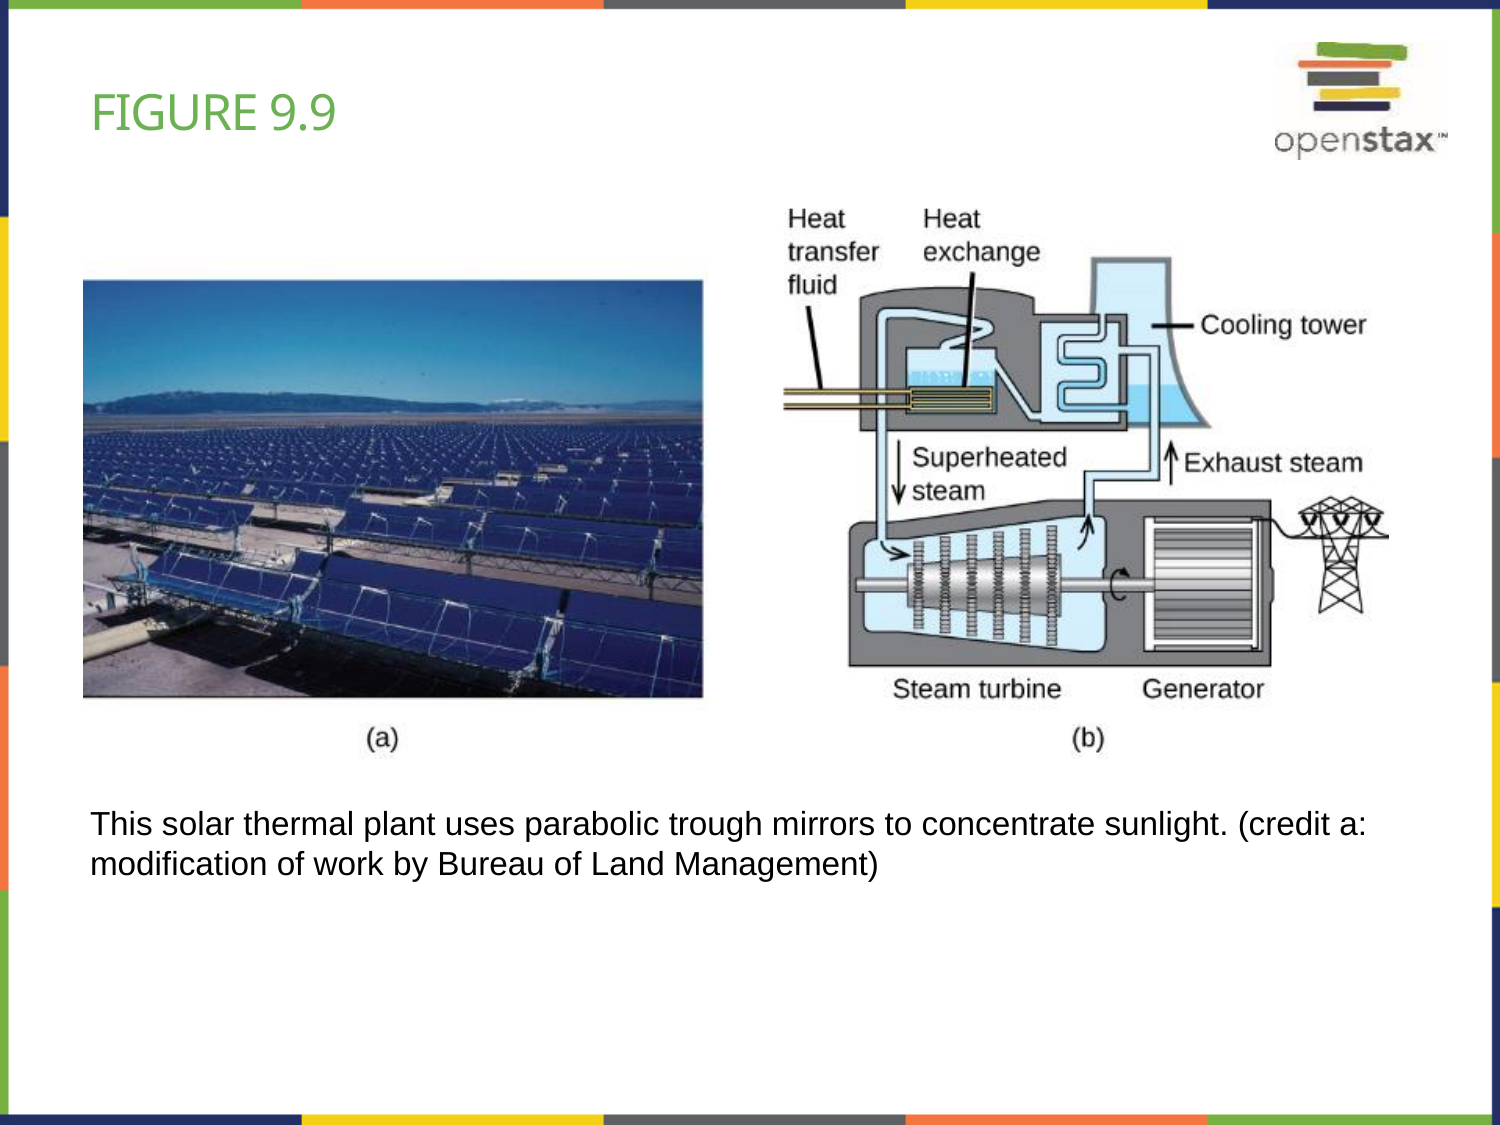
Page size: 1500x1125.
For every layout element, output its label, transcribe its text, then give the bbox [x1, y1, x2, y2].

list This solar thermal plant uses parabolic trough mirrors to concentrate sunlight. (credit a: modification of work by Bureau of Land Management) [75, 794, 1398, 986]
picture [0, 0, 1500, 1125]
title Figure 9.9 [75, 39, 1398, 148]
